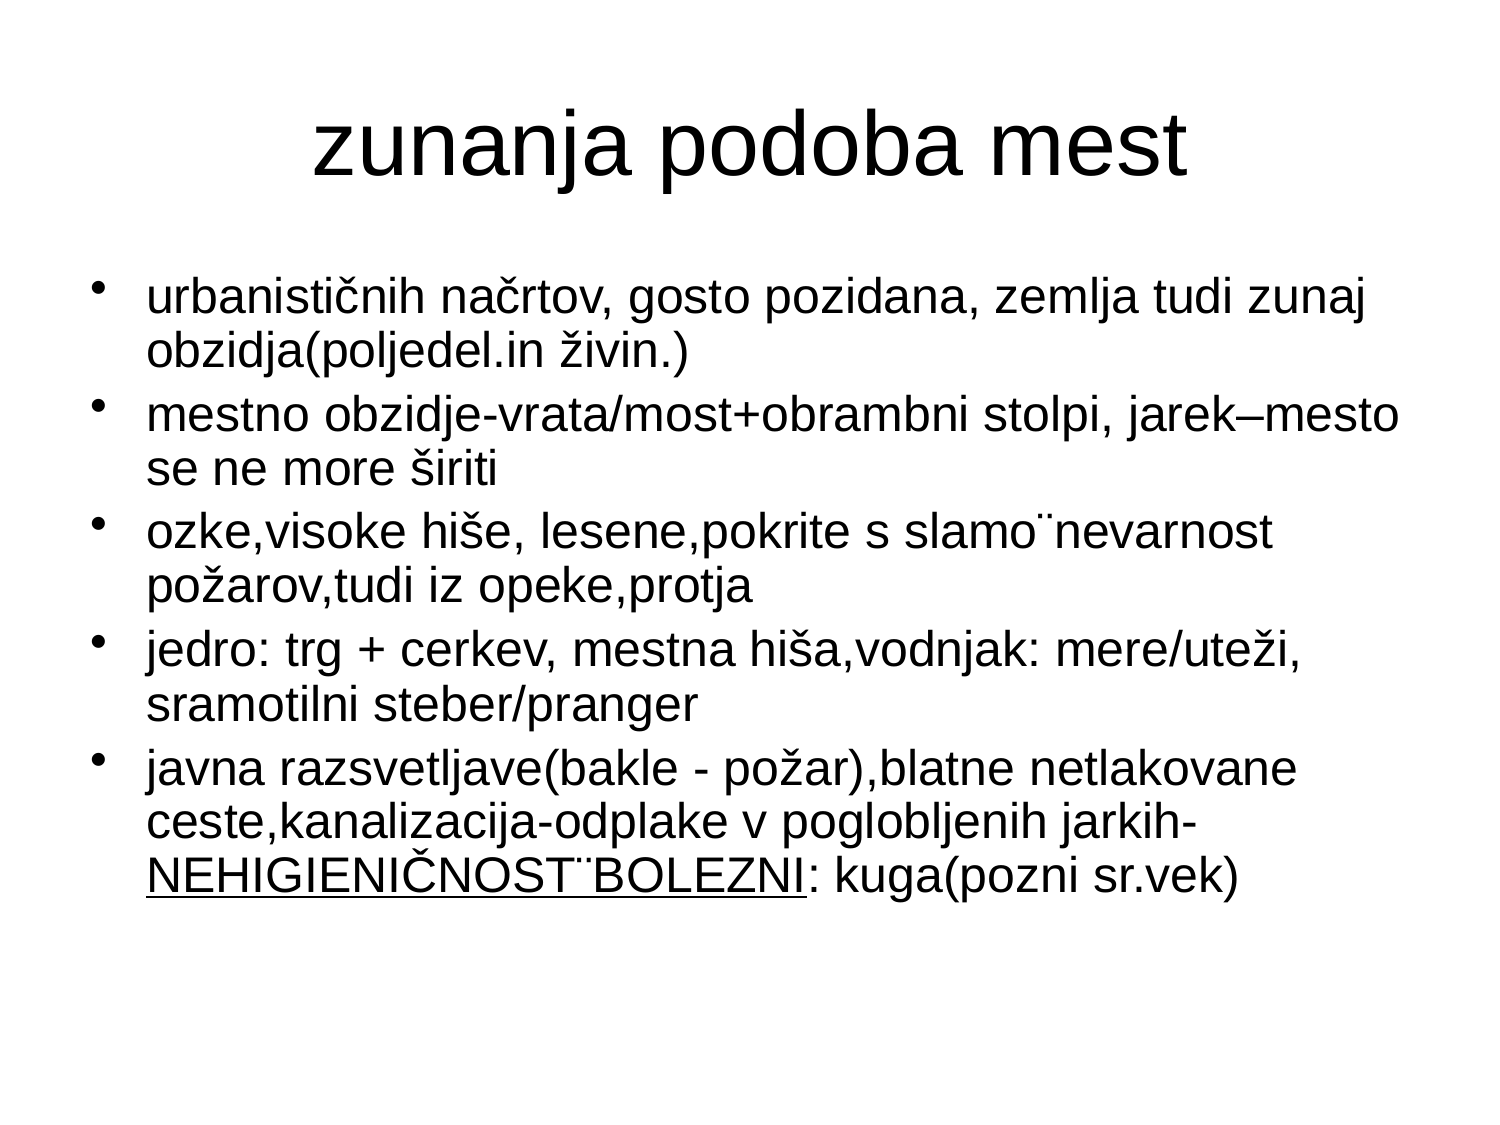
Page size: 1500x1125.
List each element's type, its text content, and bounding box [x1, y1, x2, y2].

list urbanističnih načrtov, gosto pozidana, zemlja tudi zunaj obzidja(poljedel.in živin.) mestno obzidje-vrata/most+obrambni stolpi, jarek–mesto se ne more širiti ozke,visoke hiše, lesene,pokrite s slamo¨nevarnost požarov,tudi iz opeke,protja jedro: trg + cerkev, mestna hiša,vodnjak: mere/uteži, sramotilni steber/pranger javna razsvetljave(bakle - požar),blatne netlakovane ceste,kanalizacija-odplake v poglobljenih jarkih-NEHIGIENIČNOST¨BOLEZNI: kuga(pozni sr.vek) [75, 262, 1425, 1005]
title zunanja podoba mest [75, 45, 1425, 233]
